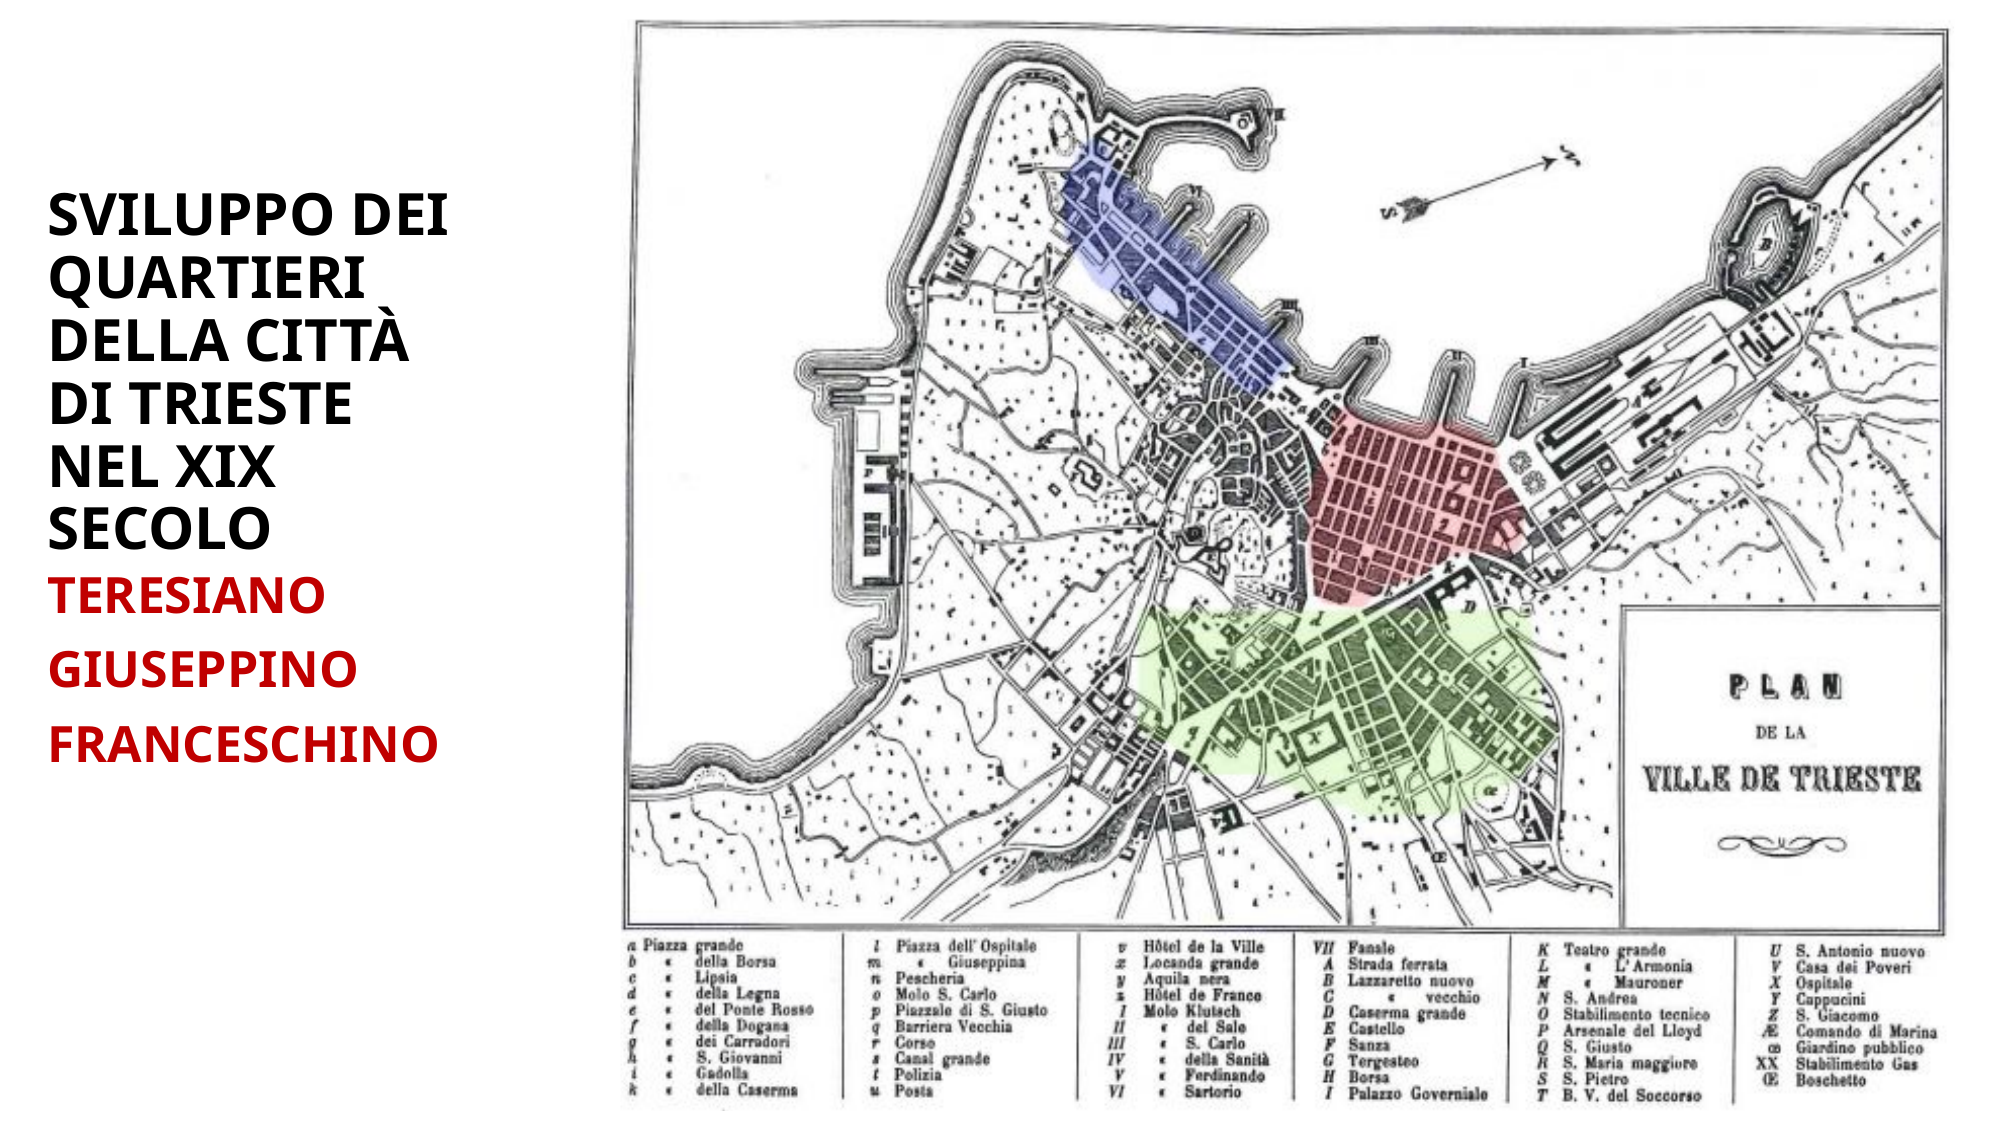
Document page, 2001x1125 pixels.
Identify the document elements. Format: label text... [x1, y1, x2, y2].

title SVILUPPO DEI QUARTIERI DELLA CITTÀ DI TRIESTE NEL XIX SECOLO [33, 177, 510, 456]
list TERESIANO GIUSEPPINO FRANCESCHINO [32, 562, 484, 959]
picture [620, 19, 1955, 1111]
